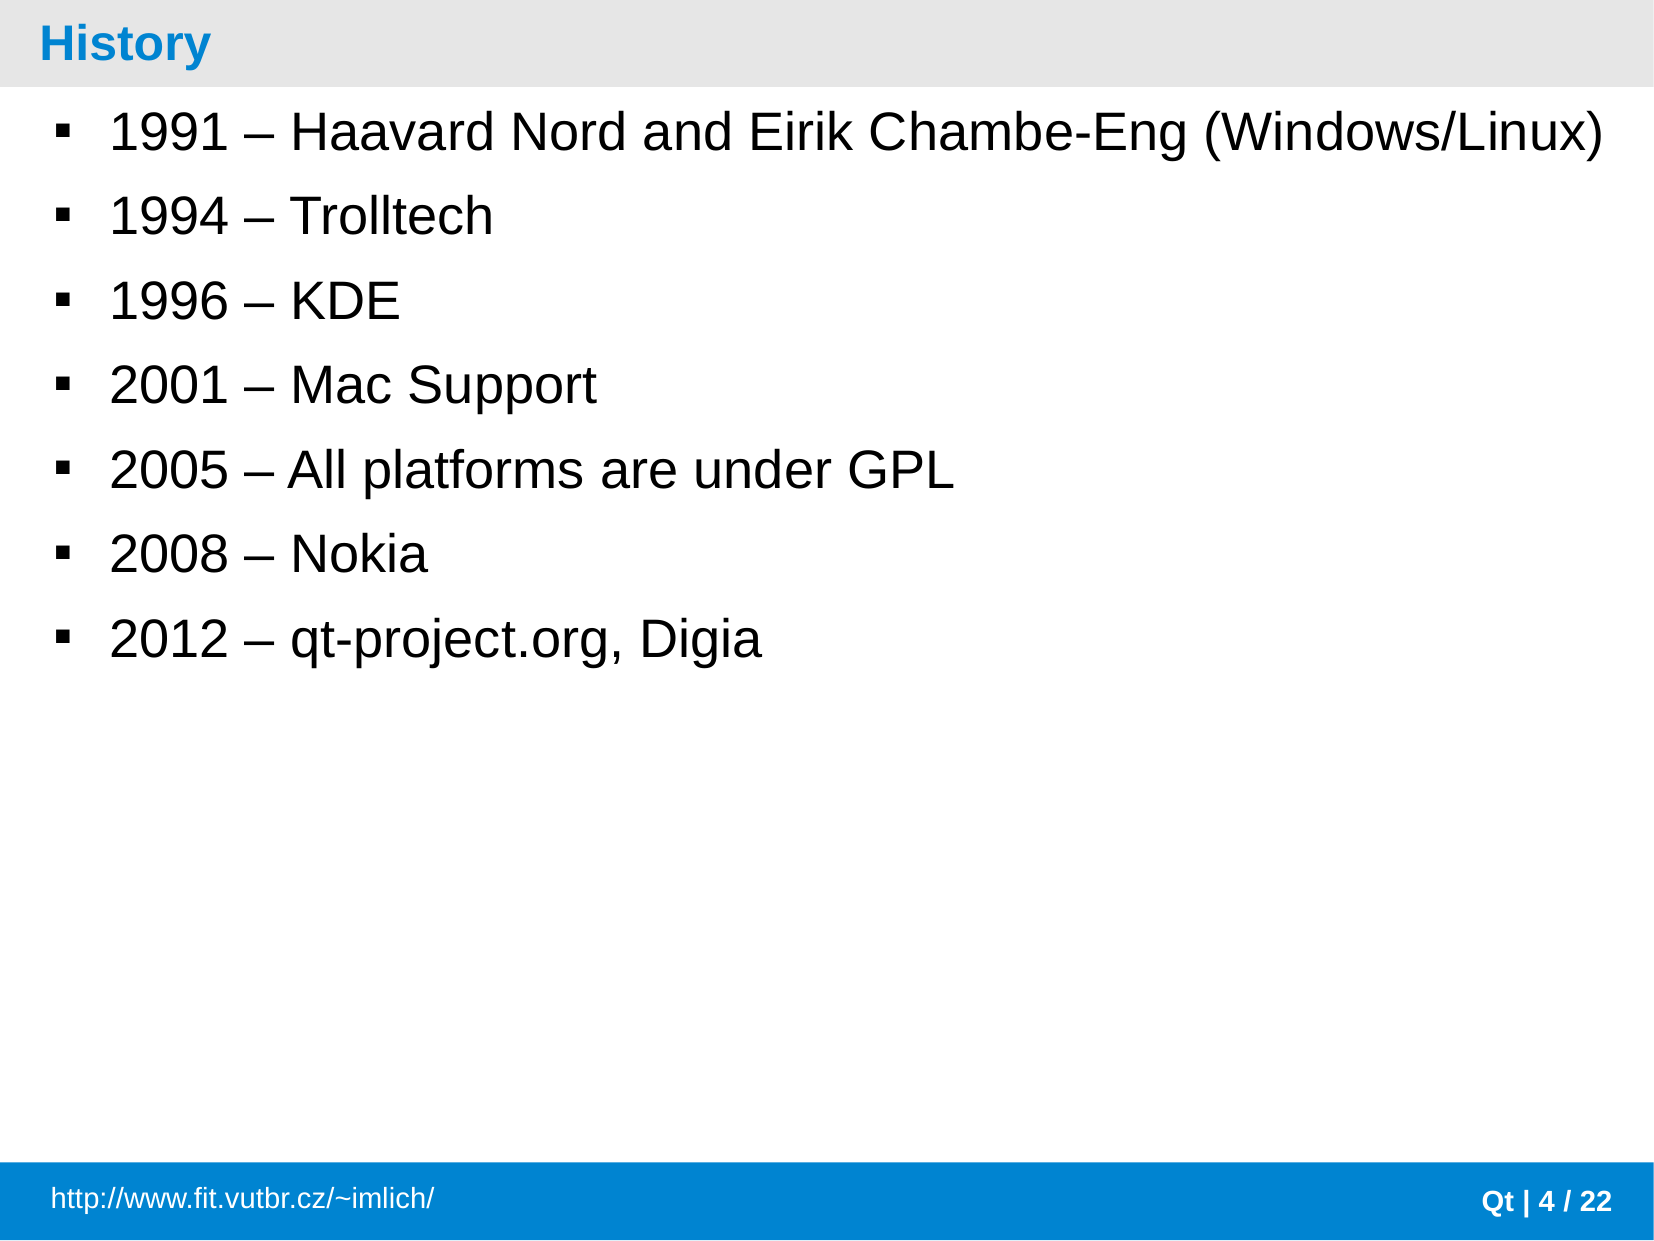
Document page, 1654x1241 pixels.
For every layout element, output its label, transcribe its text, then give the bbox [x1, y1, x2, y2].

list 1991 – Haavard Nord and Eirik Chambe-Eng (Windows/Linux) 1994 – Trolltech 1996 – KDE 2001 – Mac Support 2005 – All platforms are under GPL 2008 – Nokia 2012 – qt-project.org, Digia [38, 101, 1616, 1126]
title History [39, 5, 1615, 81]
